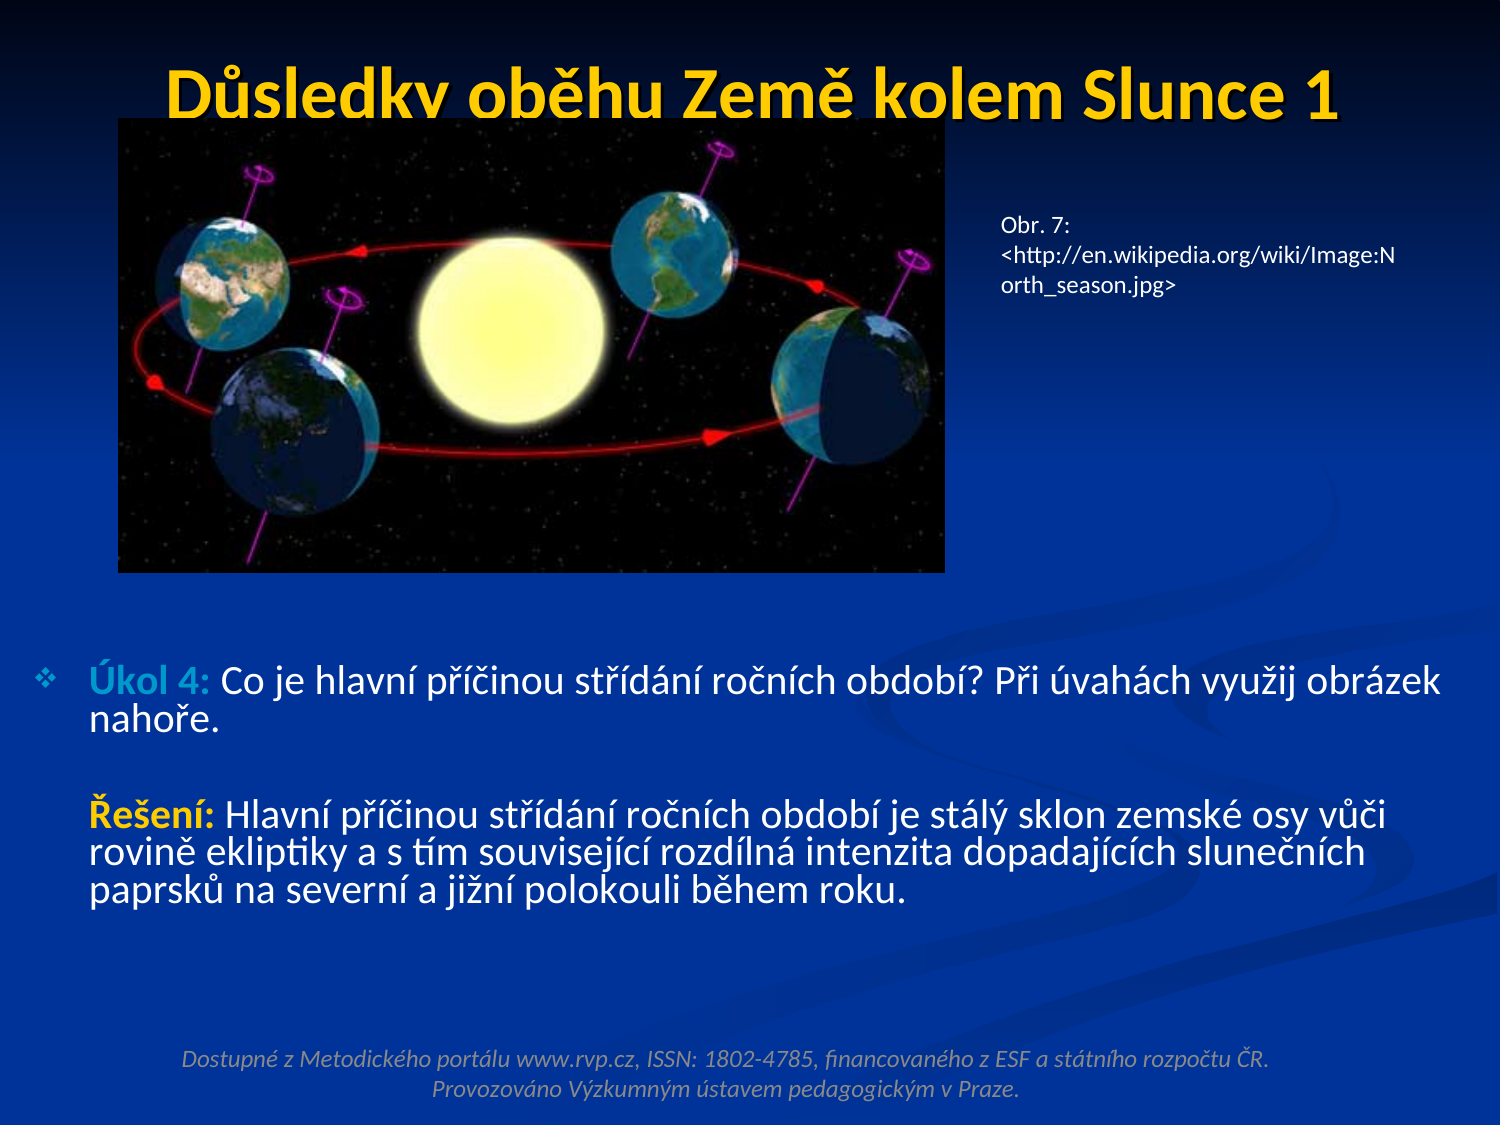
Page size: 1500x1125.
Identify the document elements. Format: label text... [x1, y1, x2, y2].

title Důsledky oběhu Země kolem Slunce 1 [41, 7, 1467, 195]
picture [118, 118, 945, 573]
text_box Obr. 7: <http://en.wikipedia.org/wiki/Image:North_season.jpg> [986, 200, 1412, 307]
text_box Dostupné z Metodického portálu www.rvp.cz, ISSN: 1802-4785, financovaného z ESF a státního rozpočtu ČR. Provozováno Výzkumným ústavem pedagogickým v Praze. [105, 1042, 1348, 1103]
list Úkol 4: Co je hlavní příčinou střídání ročních období? Při úvahách využij obrázek nahoře. Řešení: Hlavní příčinou střídání ročních období je stálý sklon zemské osy vůči rovině ekliptiky a s tím související rozdílná intenzita dopadajících slunečních paprsků na severní a jižní polokouli během roku. [17, 656, 1483, 1012]
